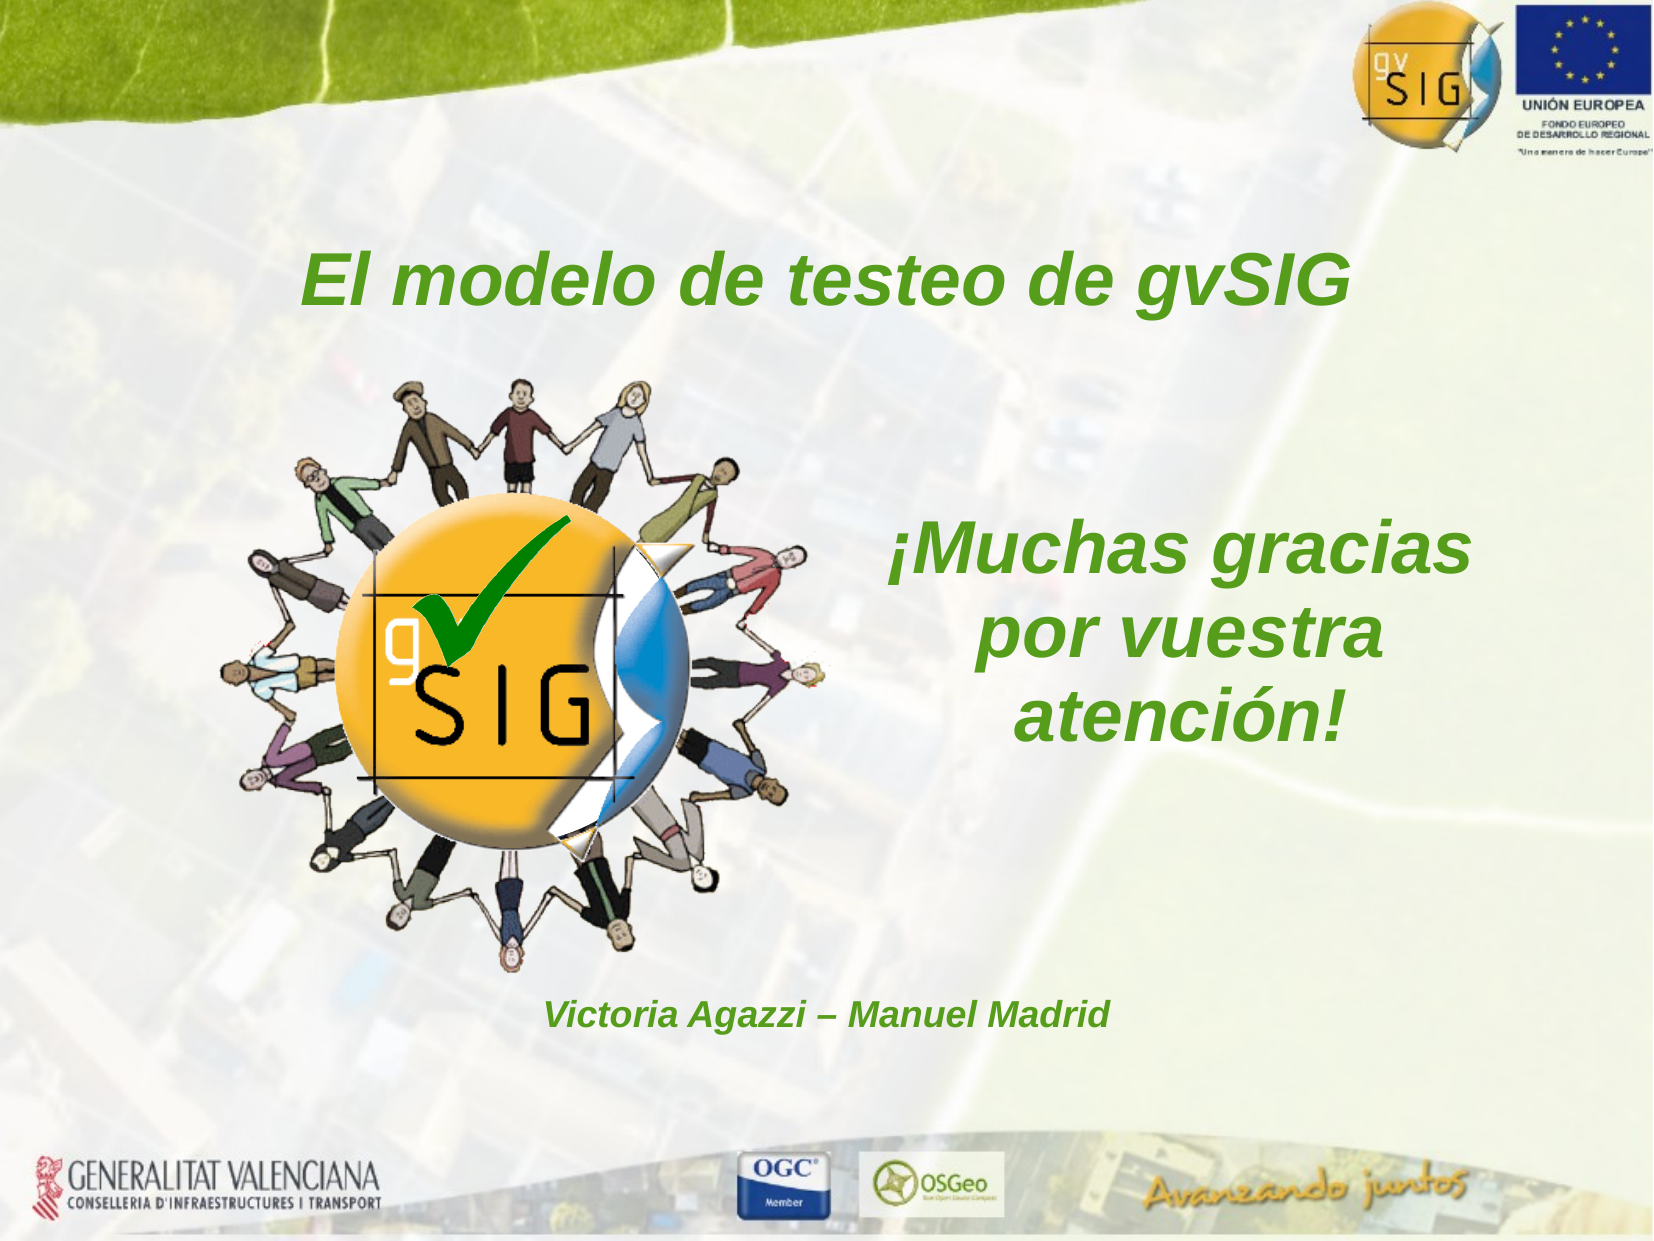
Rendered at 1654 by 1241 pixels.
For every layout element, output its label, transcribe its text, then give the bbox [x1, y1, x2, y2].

picture [0, 0, 1653, 1241]
text_box ¡Muchas gracias por vuestra atención! [856, 498, 1506, 798]
text_box El modelo de testeo de gvSIG [88, 230, 1565, 340]
text_box Victoria Agazzi – Manuel Madrid [88, 986, 1565, 1049]
